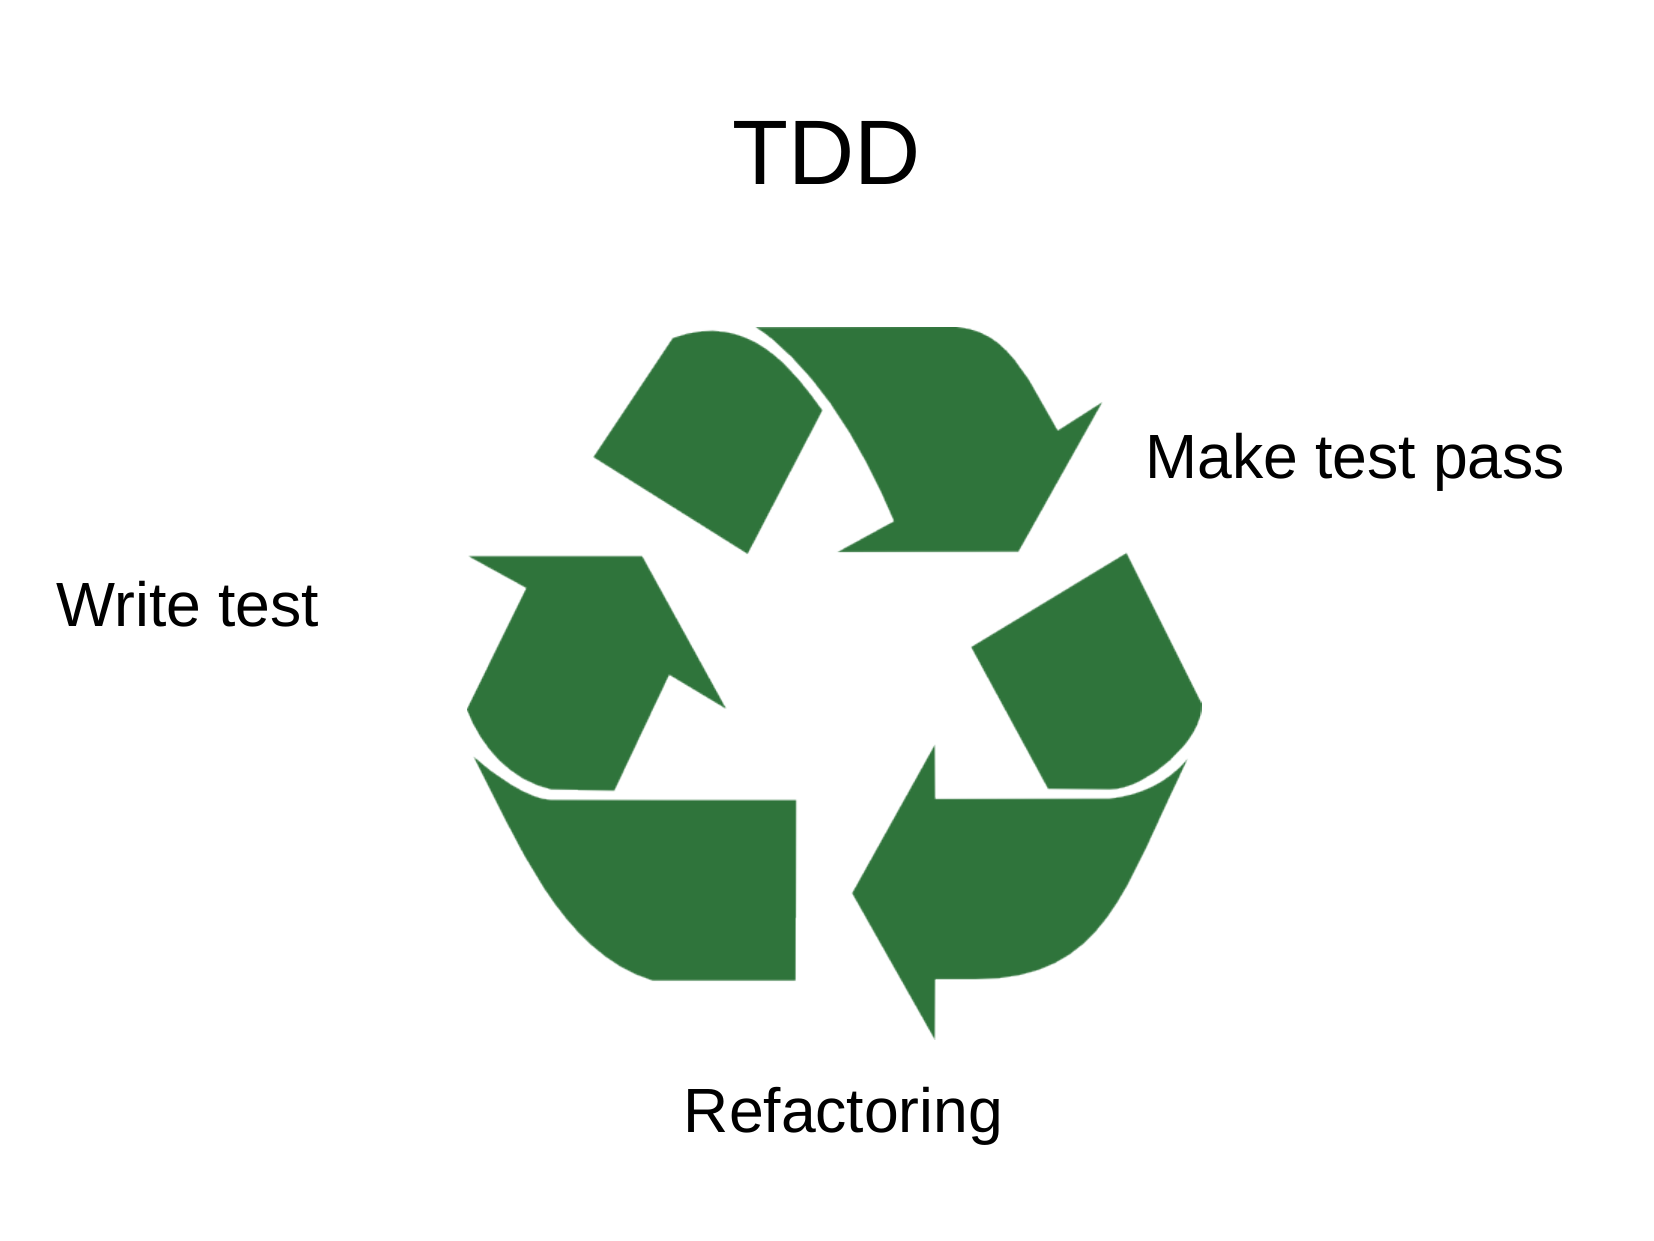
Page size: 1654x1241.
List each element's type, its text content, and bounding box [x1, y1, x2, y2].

picture [467, 327, 1202, 1040]
text_box Make test pass [1202, 414, 1581, 960]
title TDD [82, 49, 1571, 257]
text_box Refactoring [669, 1068, 1019, 1153]
text_box Write test [42, 562, 335, 648]
